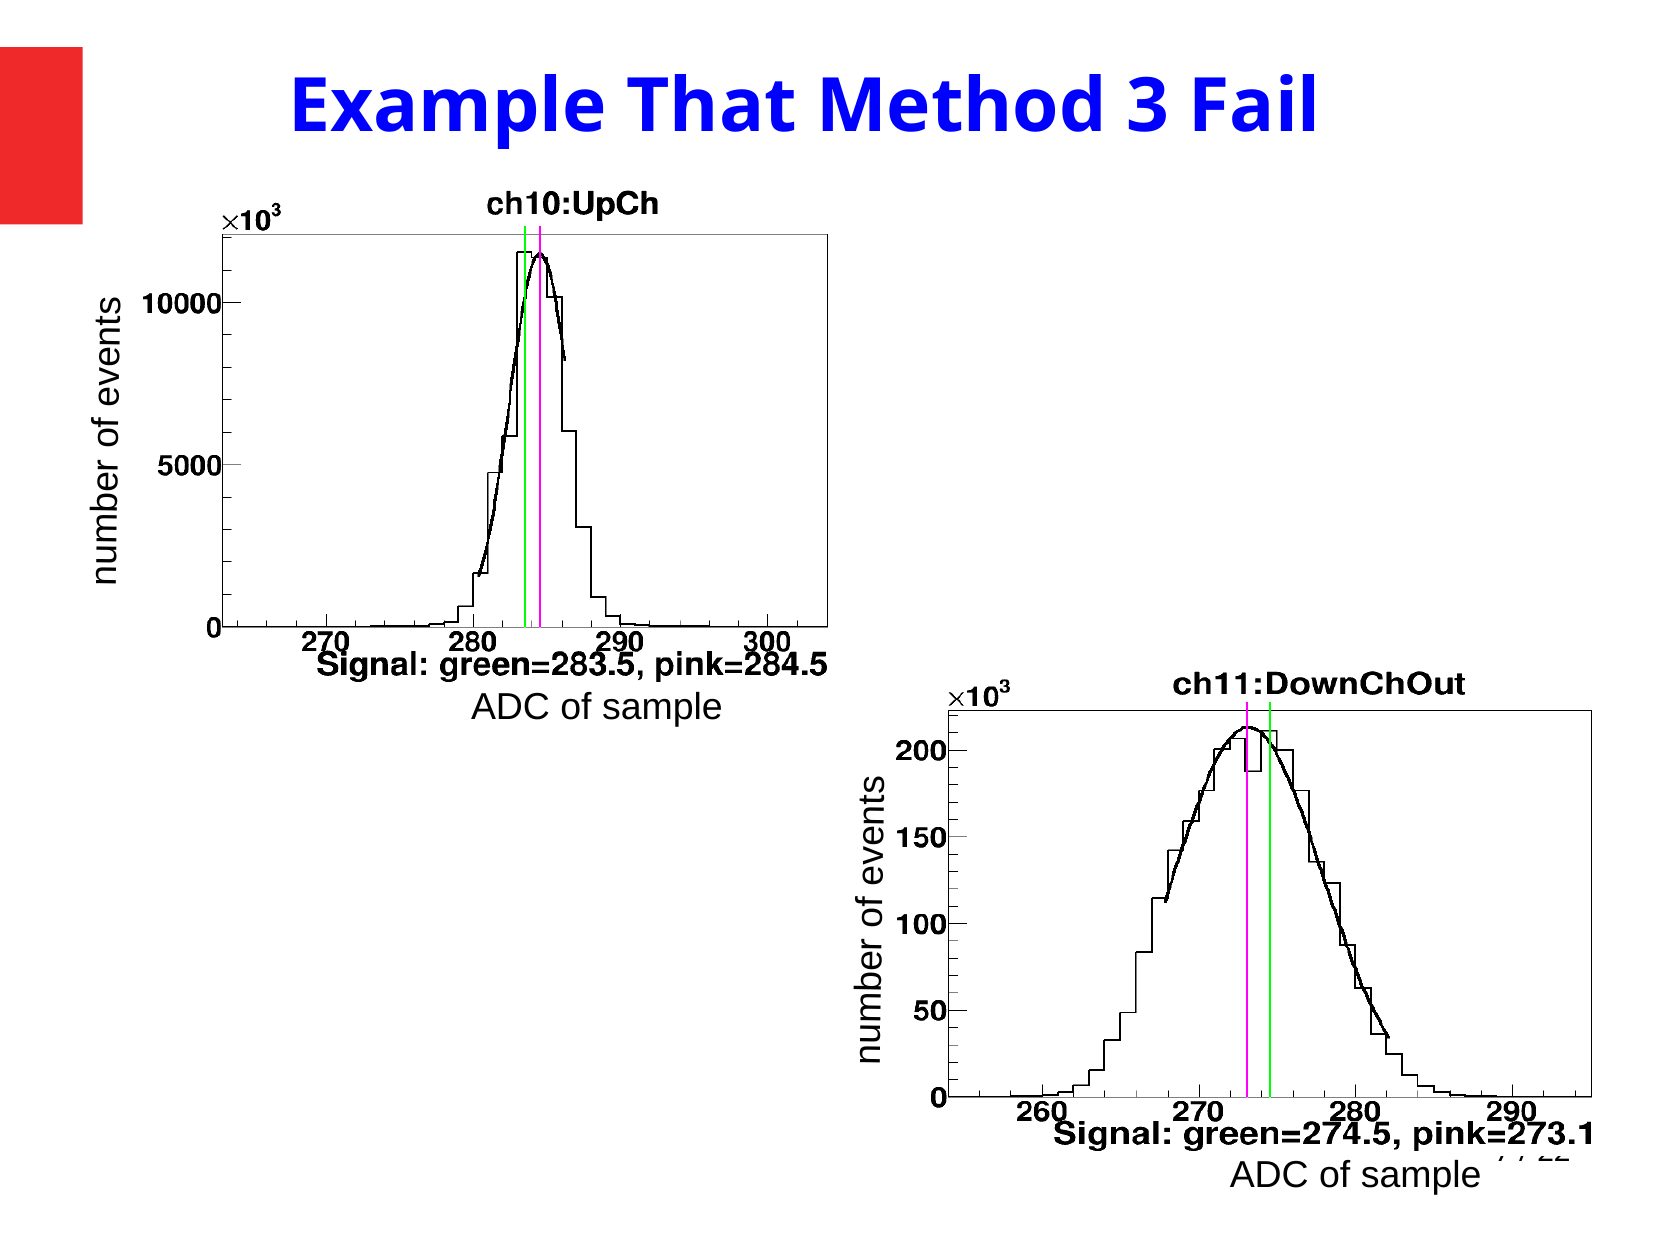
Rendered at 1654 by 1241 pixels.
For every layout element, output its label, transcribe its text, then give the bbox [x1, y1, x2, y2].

text_box ADC of sample [456, 677, 742, 735]
text_box number of events [74, 210, 137, 602]
text_box ADC of sample [1215, 1146, 1501, 1203]
title Example That Method 3 Fail [88, 51, 1542, 154]
picture [135, 183, 1629, 1156]
text_box number of events [838, 689, 901, 1081]
